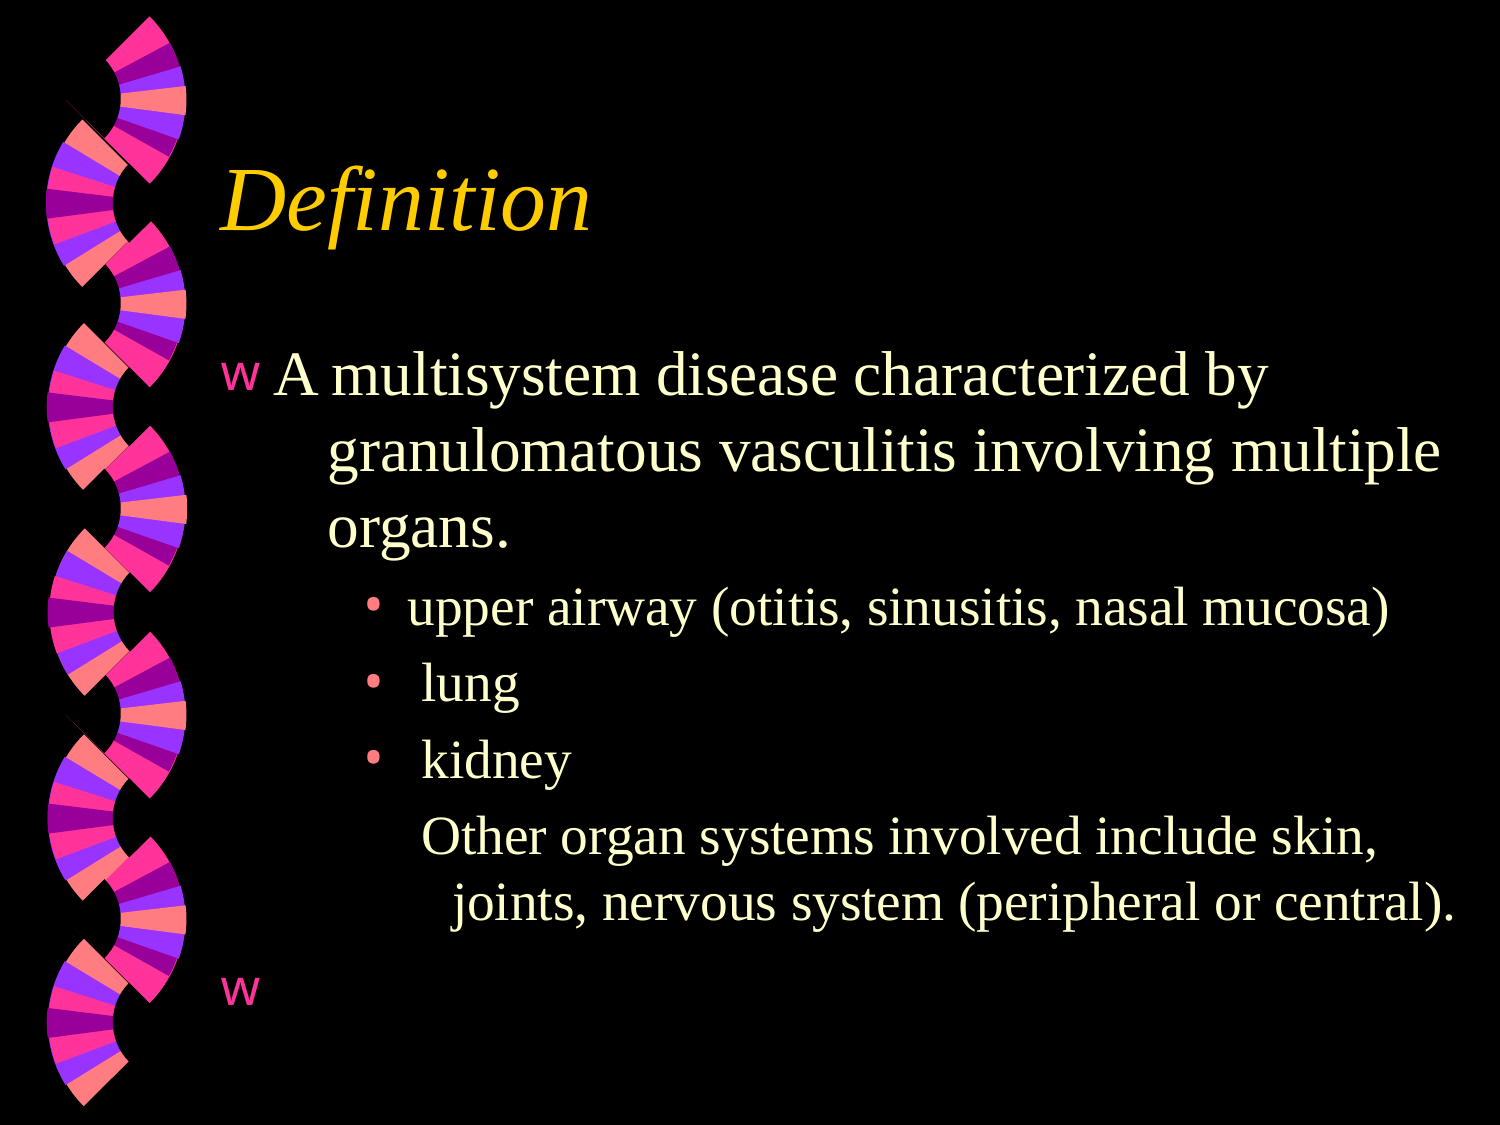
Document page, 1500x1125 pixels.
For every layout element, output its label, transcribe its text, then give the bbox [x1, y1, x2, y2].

title Definition [205, 99, 1481, 288]
list A multisystem disease characterized by granulomatous vasculitis involving multiple organs. upper airway (otitis, sinusitis, nasal mucosa) lung kidney Other organ systems involved include skin, joints, nervous system (peripheral or central). [205, 324, 1481, 1000]
